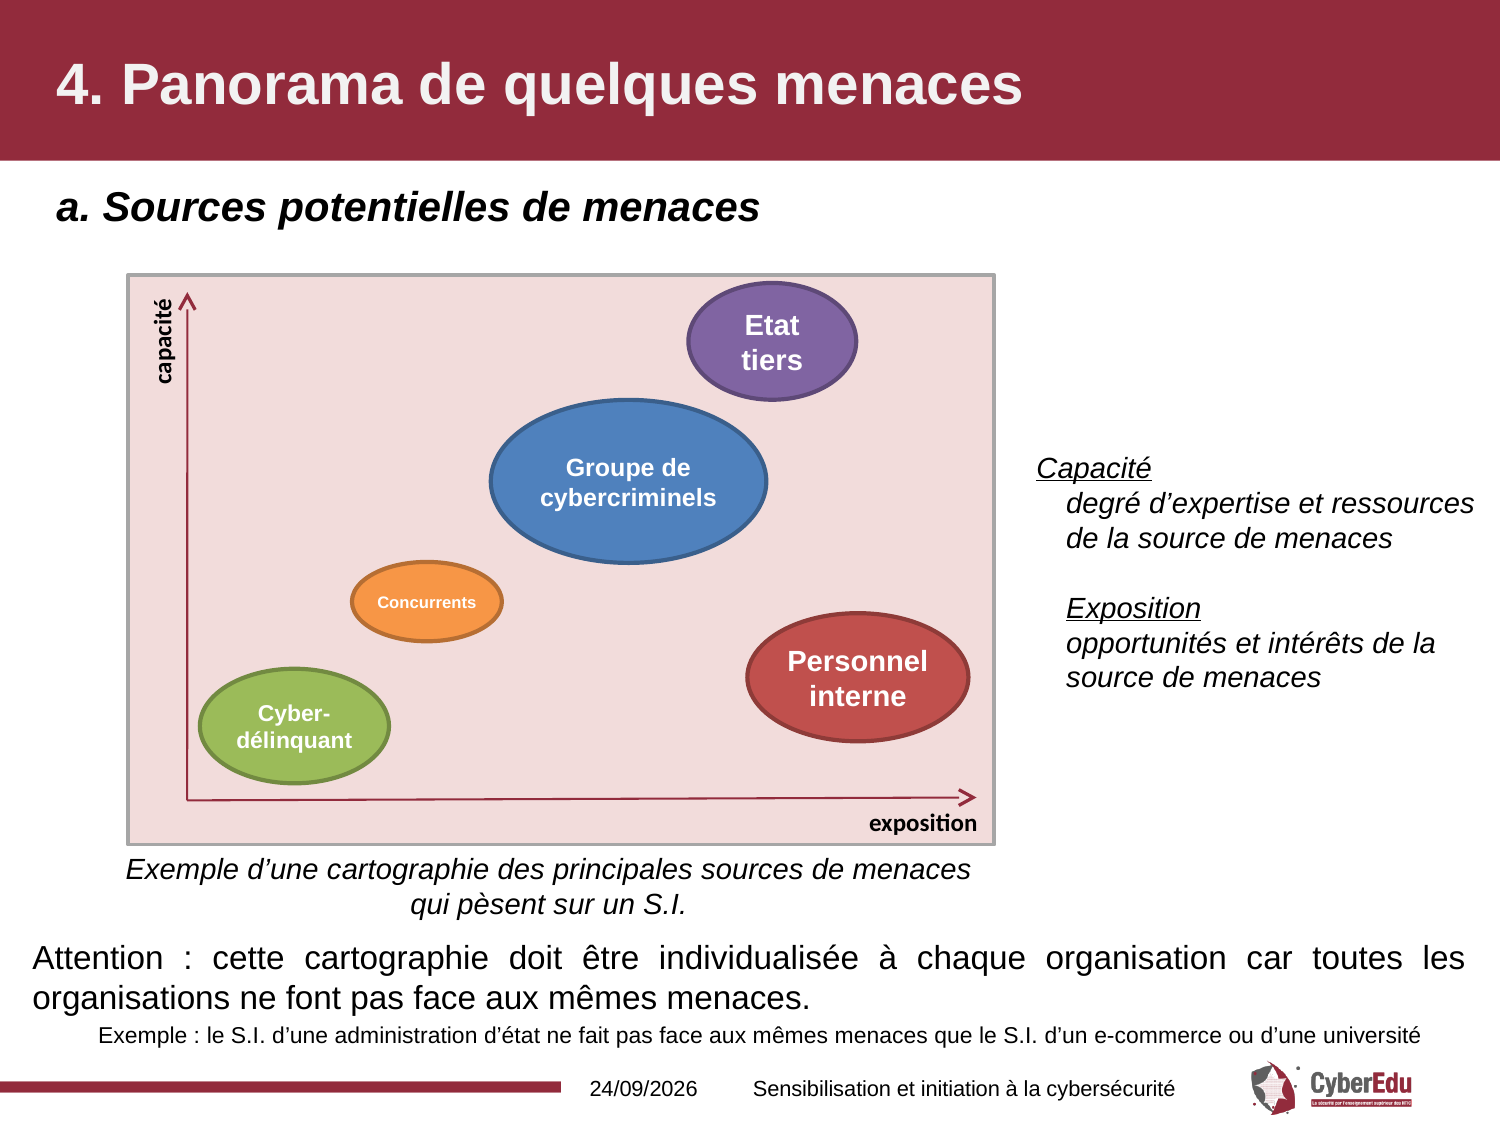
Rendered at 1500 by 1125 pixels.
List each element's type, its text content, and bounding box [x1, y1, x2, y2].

list a. Sources potentielles de menaces [41, 172, 1471, 268]
text_box Attention : cette cartographie doit être individualisée à chaque organisation car toutes les organisations ne font pas face aux mêmes menaces. Exemple : le S.I. d’une administration d’état ne fait pas face aux mêmes menaces que le S.I. d’un e-commerce ou d’une université [17, 928, 1483, 1083]
text_box Cyber-délinquant [199, 668, 389, 784]
text_box exposition [837, 798, 1010, 844]
text_box Capacité degré d’expertise et ressources de la source de menaces Exposition opportunités et intérêts de la source de menaces [1021, 441, 1500, 702]
title 4. Panorama de quelques menaces [41, 1, 1471, 161]
text_box Etat tiers [688, 282, 857, 400]
text_box Groupe de cybercriminels [490, 399, 767, 563]
footer Sensibilisation et initiation à la cybersécurité [738, 1083, 1236, 1118]
text_box capacité [139, 255, 184, 428]
text_box Concurrents [351, 561, 502, 642]
text_box [128, 274, 995, 842]
text_box Exemple d’une cartographie des principales sources de menaces qui pèsent sur un S.I. [100, 842, 999, 928]
picture [1246, 1083, 1412, 1115]
text_box Personnel interne [747, 613, 969, 742]
slide_number 15/11/2020 [561, 1083, 727, 1118]
